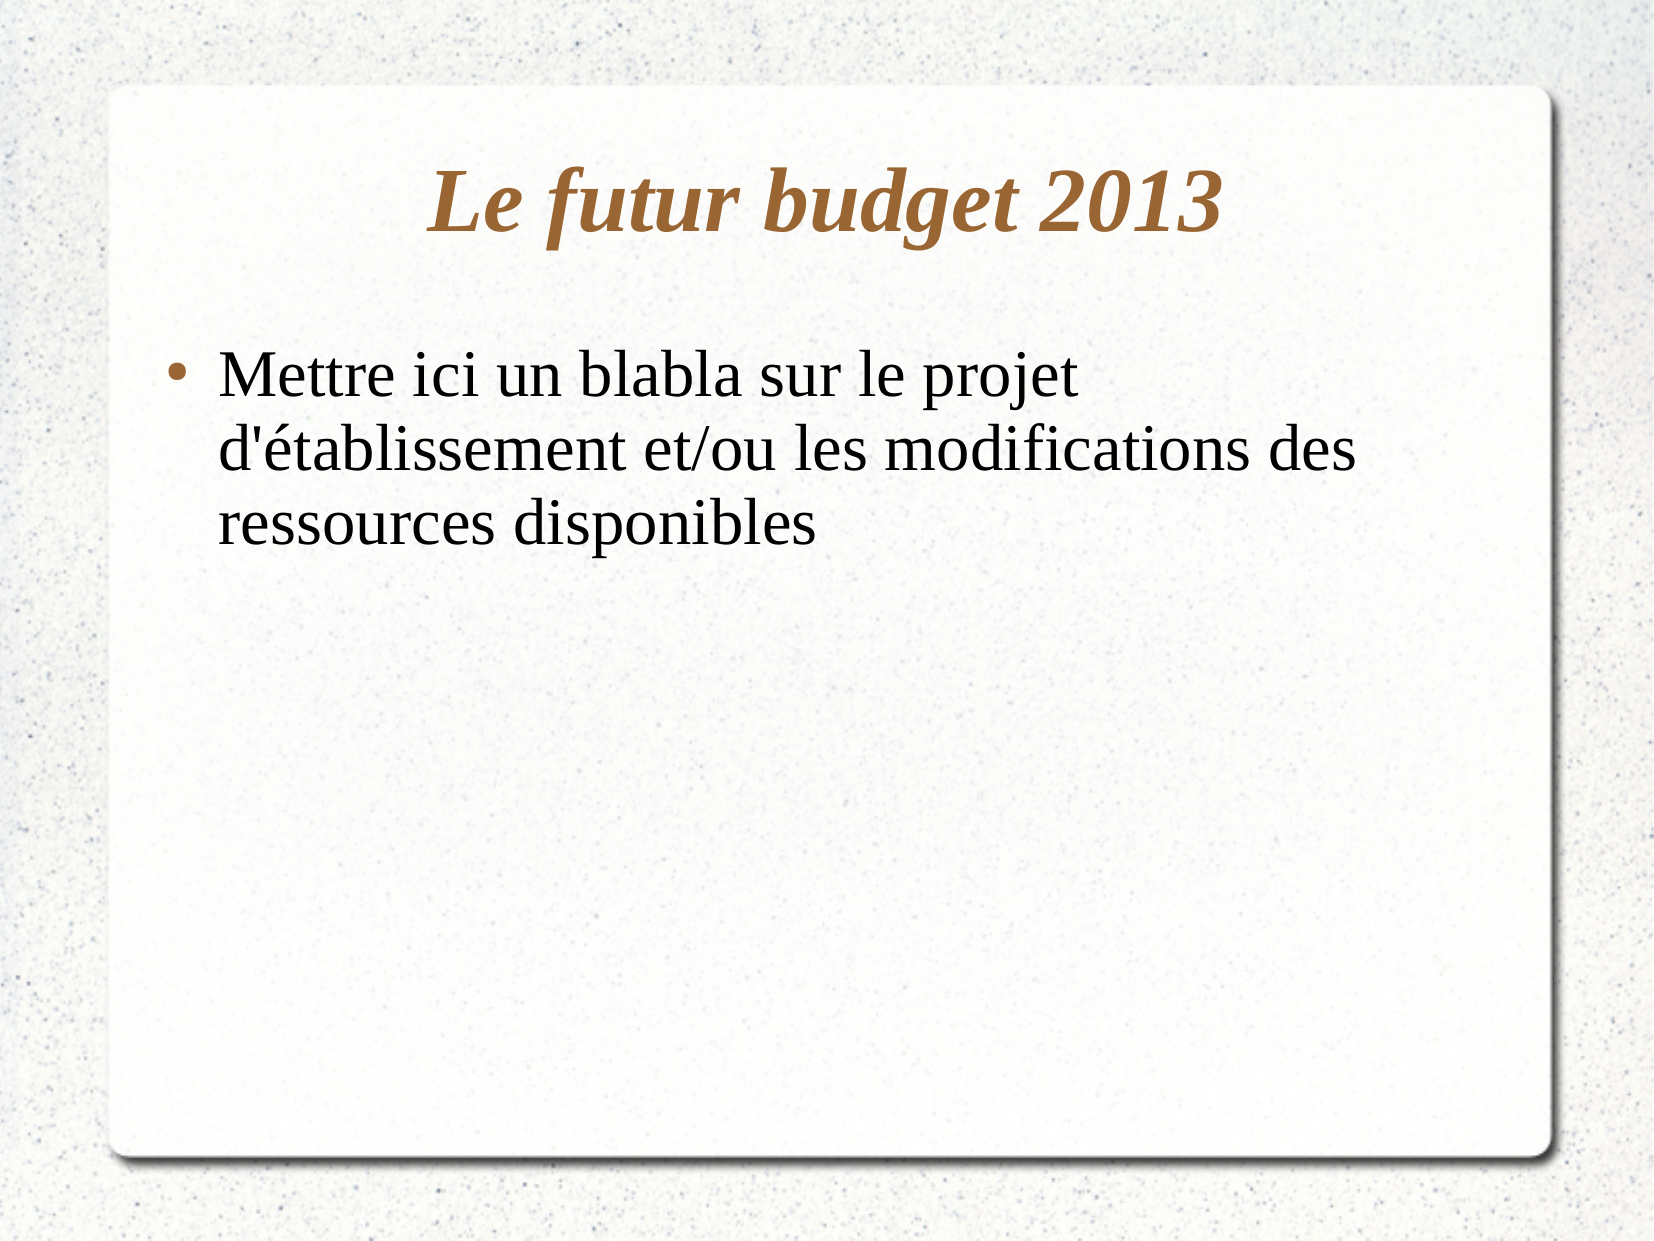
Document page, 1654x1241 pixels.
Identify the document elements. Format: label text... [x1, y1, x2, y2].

title Le futur budget 2013 [118, 96, 1536, 304]
picture [0, 0, 1654, 1241]
list Mettre ici un blabla sur le projet d'établissement et/ou les modifications des ressources disponibles [147, 336, 1506, 1056]
